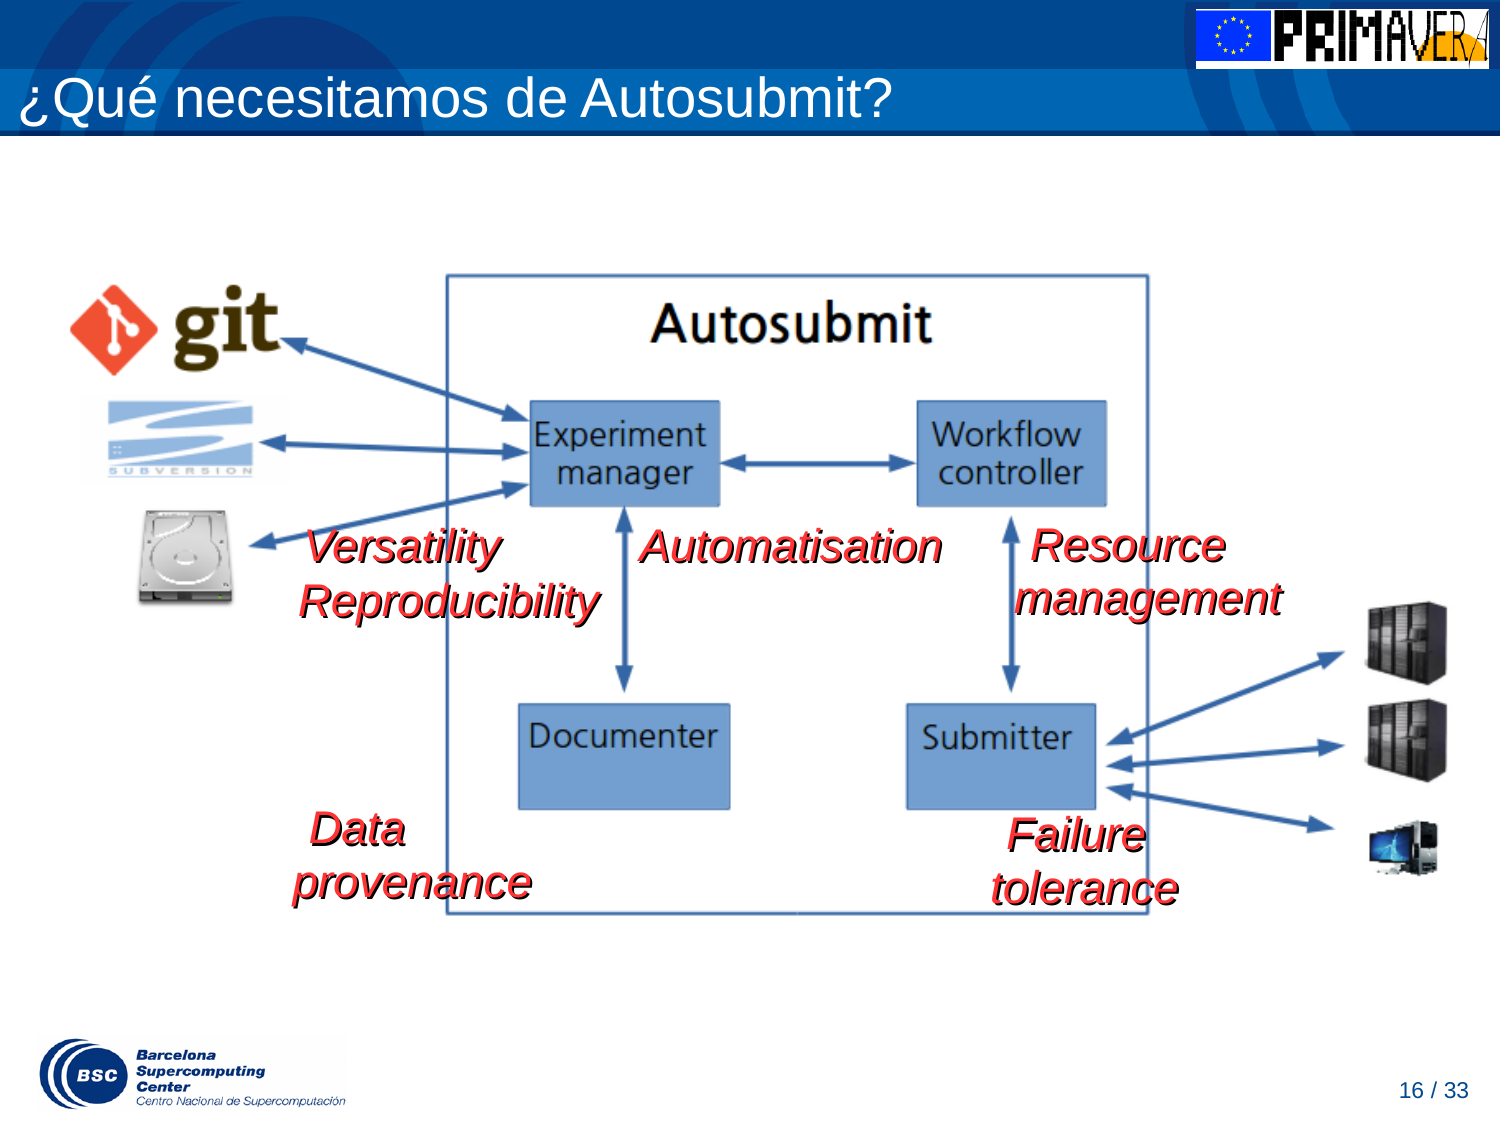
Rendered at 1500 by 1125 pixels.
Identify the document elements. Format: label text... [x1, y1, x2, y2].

picture [37, 1035, 347, 1111]
text_box <number> / 33 [1364, 1042, 1484, 1111]
text_box Data provenance [277, 793, 643, 913]
picture [64, 226, 1495, 929]
text_box Reproducibility [267, 565, 638, 632]
text_box Versatility [272, 510, 556, 565]
text_box Failure tolerance [975, 799, 1335, 919]
text_box ¿Qué necesitamos de Autosubmit? [17, 65, 924, 130]
picture [0, 0, 1500, 136]
text_box Automatisation [608, 510, 970, 577]
text_box Resource management [999, 509, 1482, 629]
